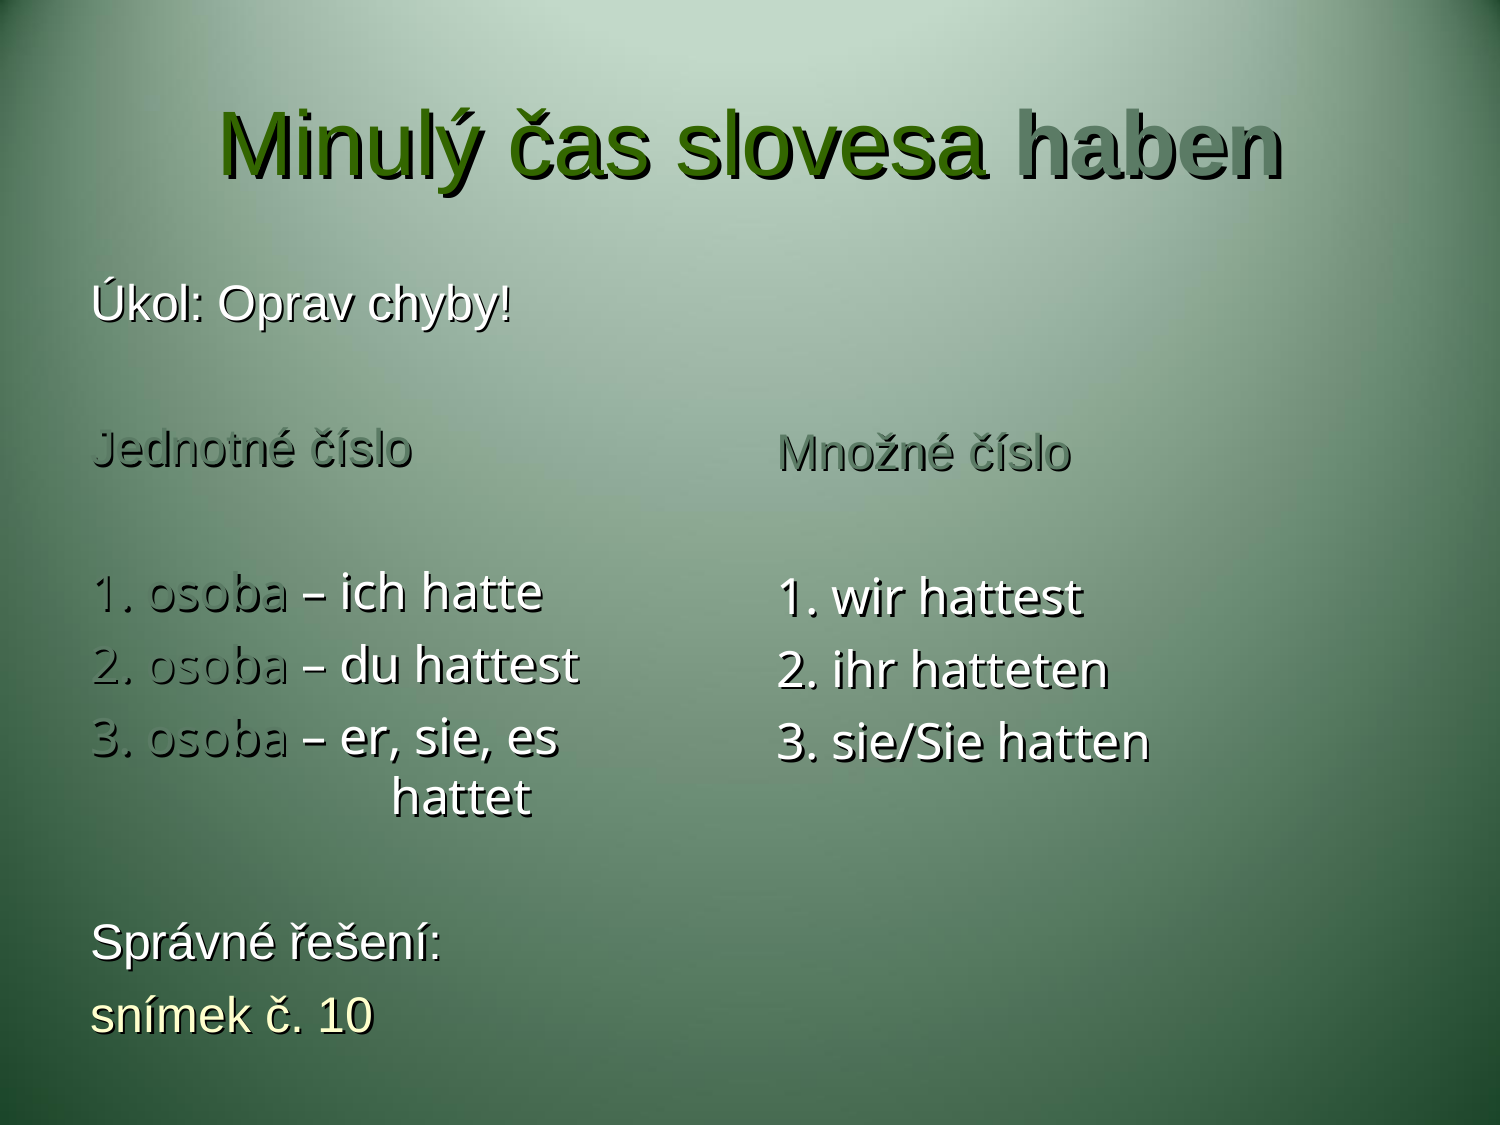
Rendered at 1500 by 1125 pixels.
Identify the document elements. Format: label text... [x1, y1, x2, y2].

title Minulý čas slovesa haben [75, 45, 1426, 233]
picture [0, 0, 1500, 1125]
list Množné číslo 1. wir hattest 2. ihr hatteten 3. sie/Sie hatten [761, 267, 1425, 1011]
list Úkol: Oprav chyby! Jednotné číslo 1. osoba – ich hatte 2. osoba – du hattest 3. osoba – er, sie, es hattet Správné řešení: snímek č. 10 [75, 262, 738, 1050]
